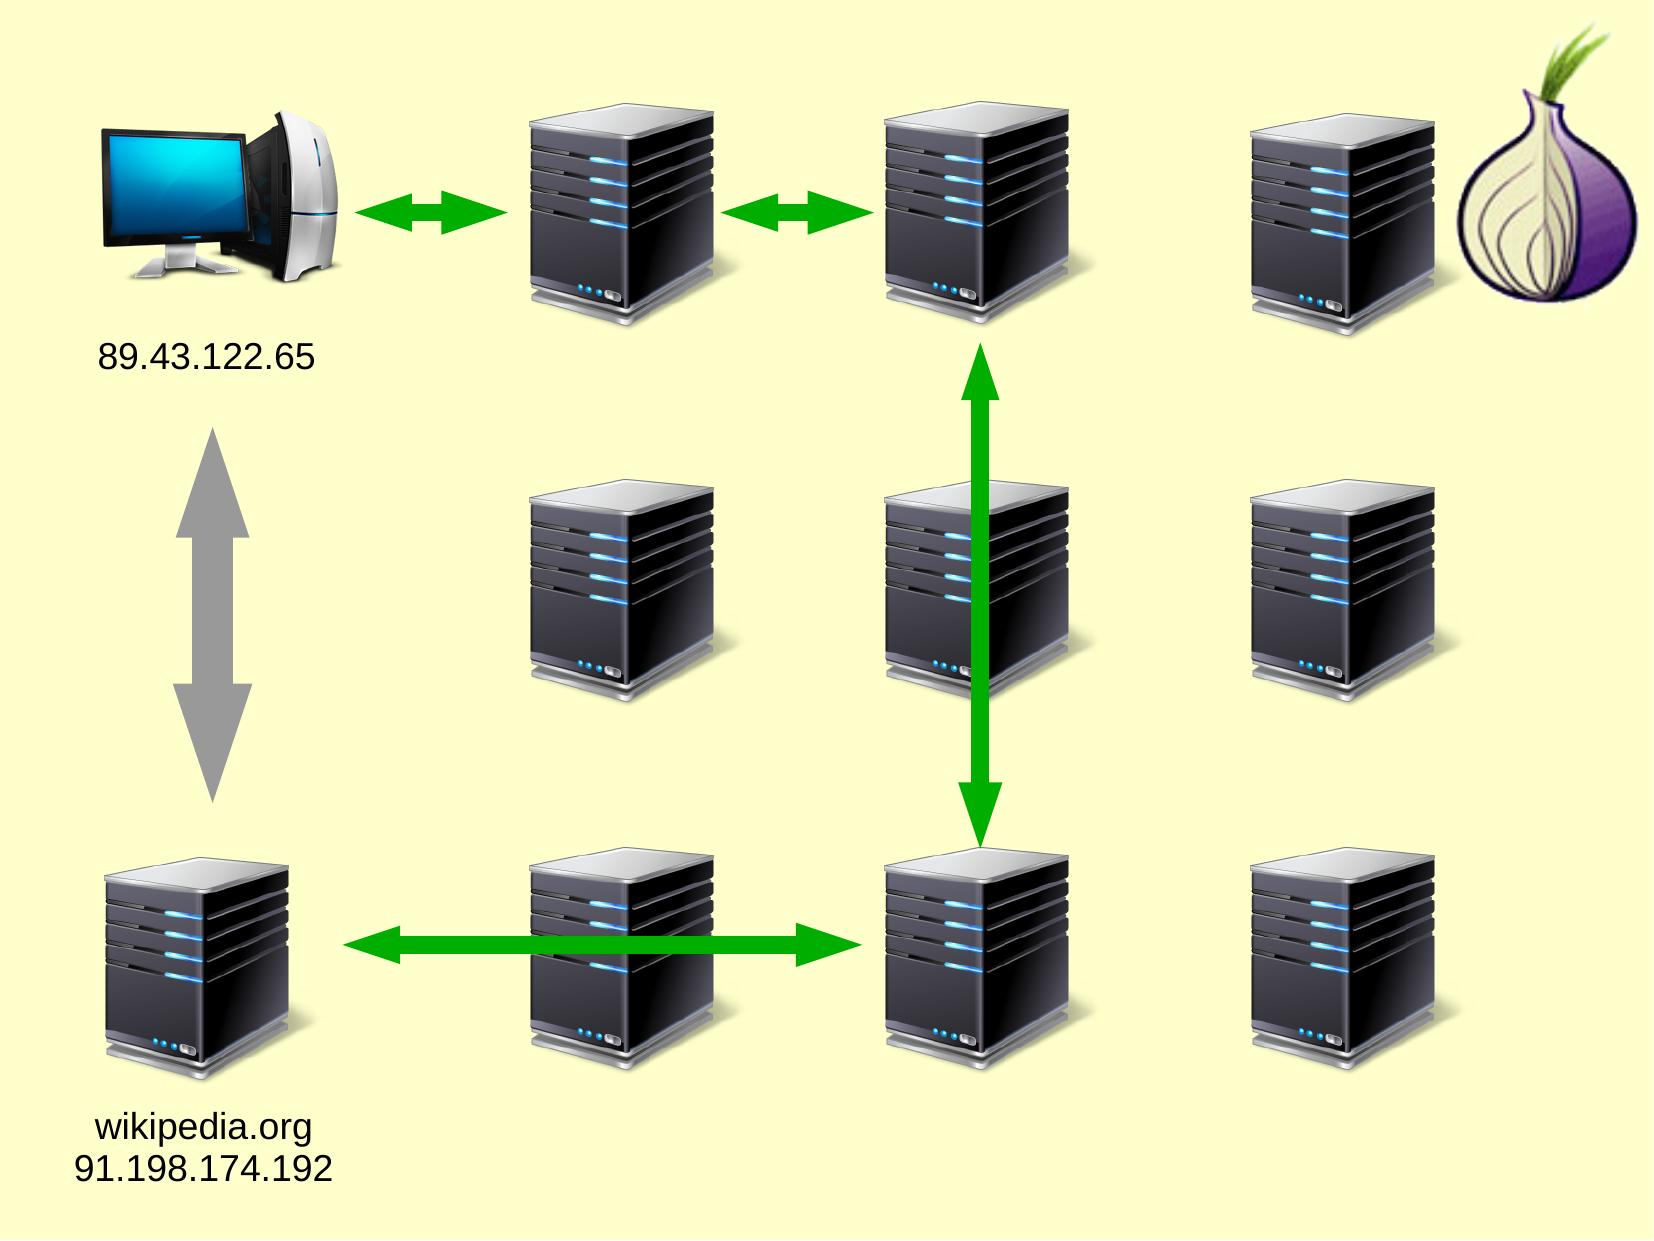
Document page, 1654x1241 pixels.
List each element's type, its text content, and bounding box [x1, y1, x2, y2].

picture [94, 72, 343, 319]
picture [1228, 11, 1642, 341]
text_box 89.43.122.65 [82, 328, 363, 390]
picture [862, 82, 1111, 330]
picture [862, 460, 971, 708]
picture [507, 828, 756, 936]
picture [507, 84, 756, 331]
picture [507, 954, 756, 1075]
text_box wikipedia.org 91.198.174.192 [59, 1098, 386, 1207]
picture [989, 460, 1111, 708]
picture [82, 838, 331, 1085]
picture [507, 460, 756, 708]
picture [862, 828, 1111, 1075]
picture [1228, 828, 1477, 1075]
picture [1228, 460, 1477, 708]
